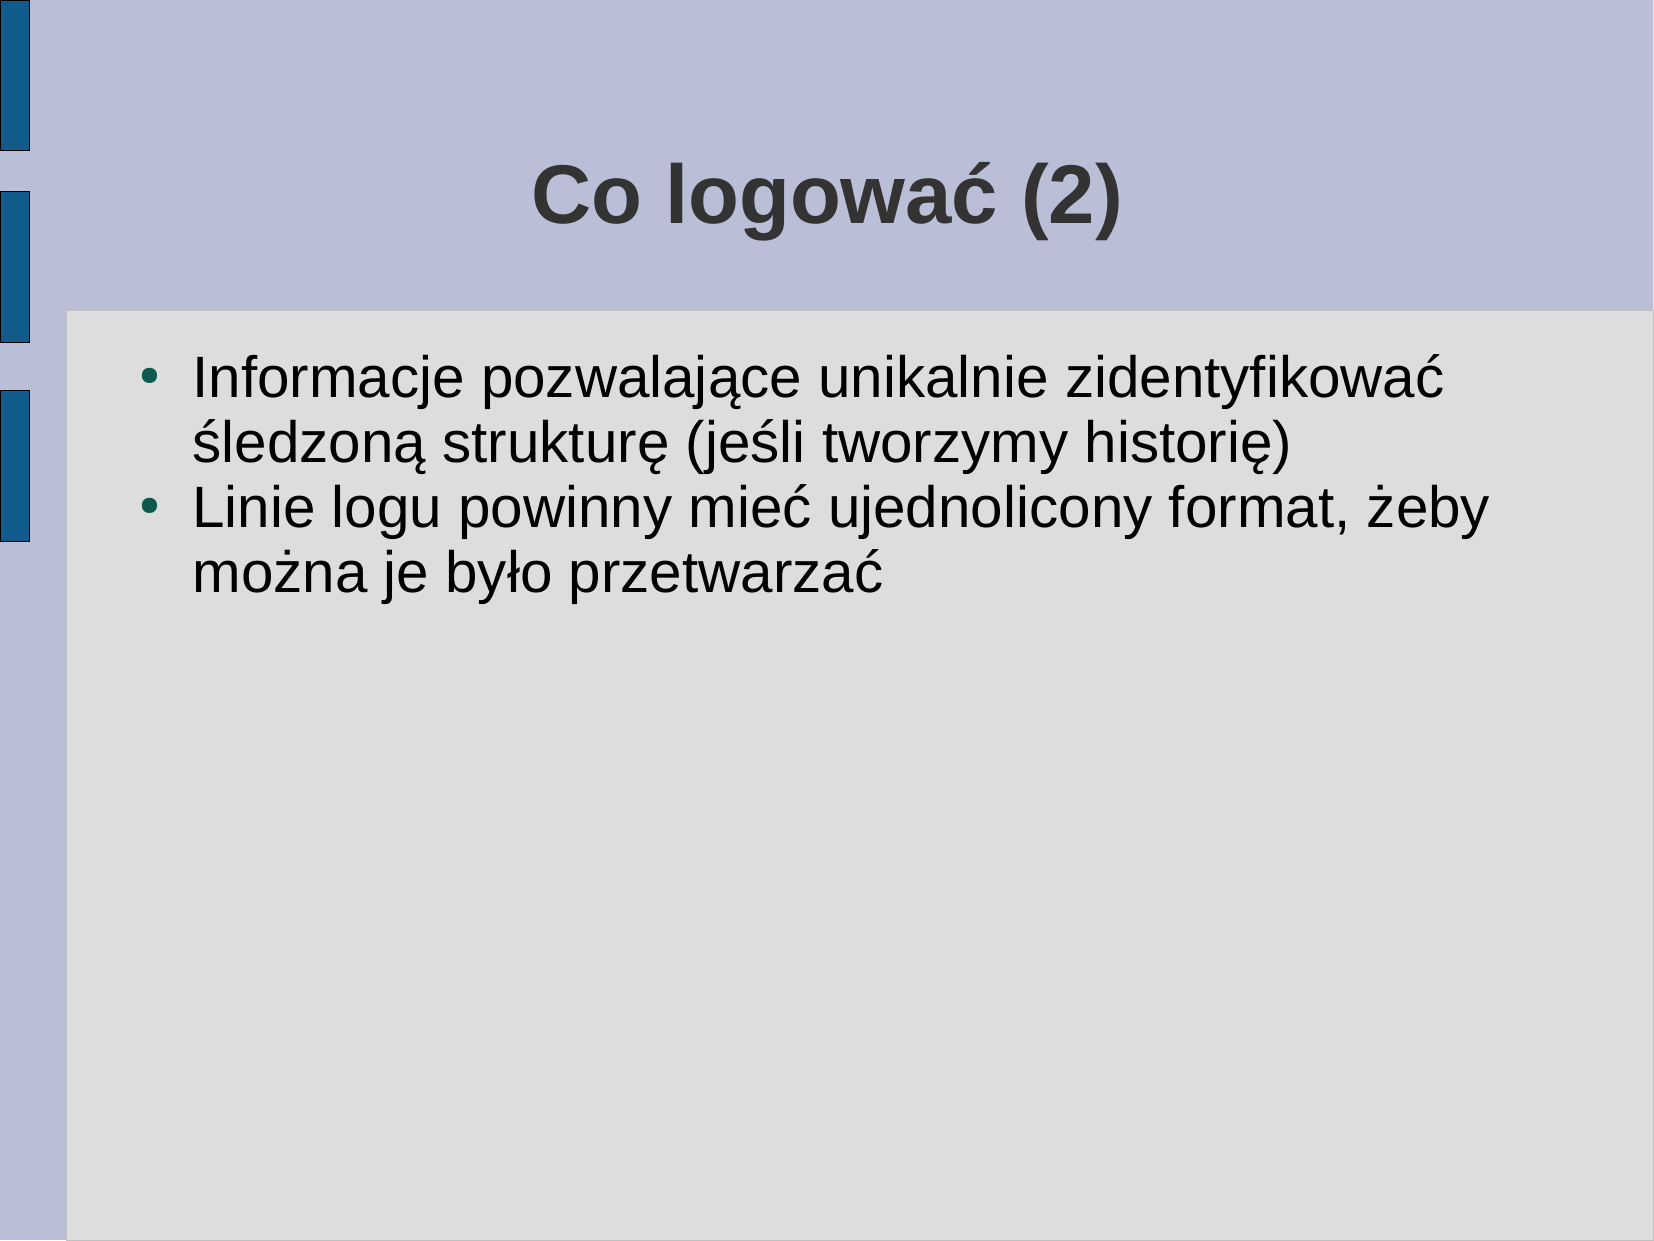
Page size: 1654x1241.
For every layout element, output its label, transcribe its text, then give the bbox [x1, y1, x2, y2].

list Informacje pozwalające unikalnie zidentyfikować śledzoną strukturę (jeśli tworzymy historię) Linie logu powinny mieć ujednolicony format, żeby można je było przetwarzać [121, 344, 1534, 1127]
title Co logować (2) [121, 91, 1534, 299]
